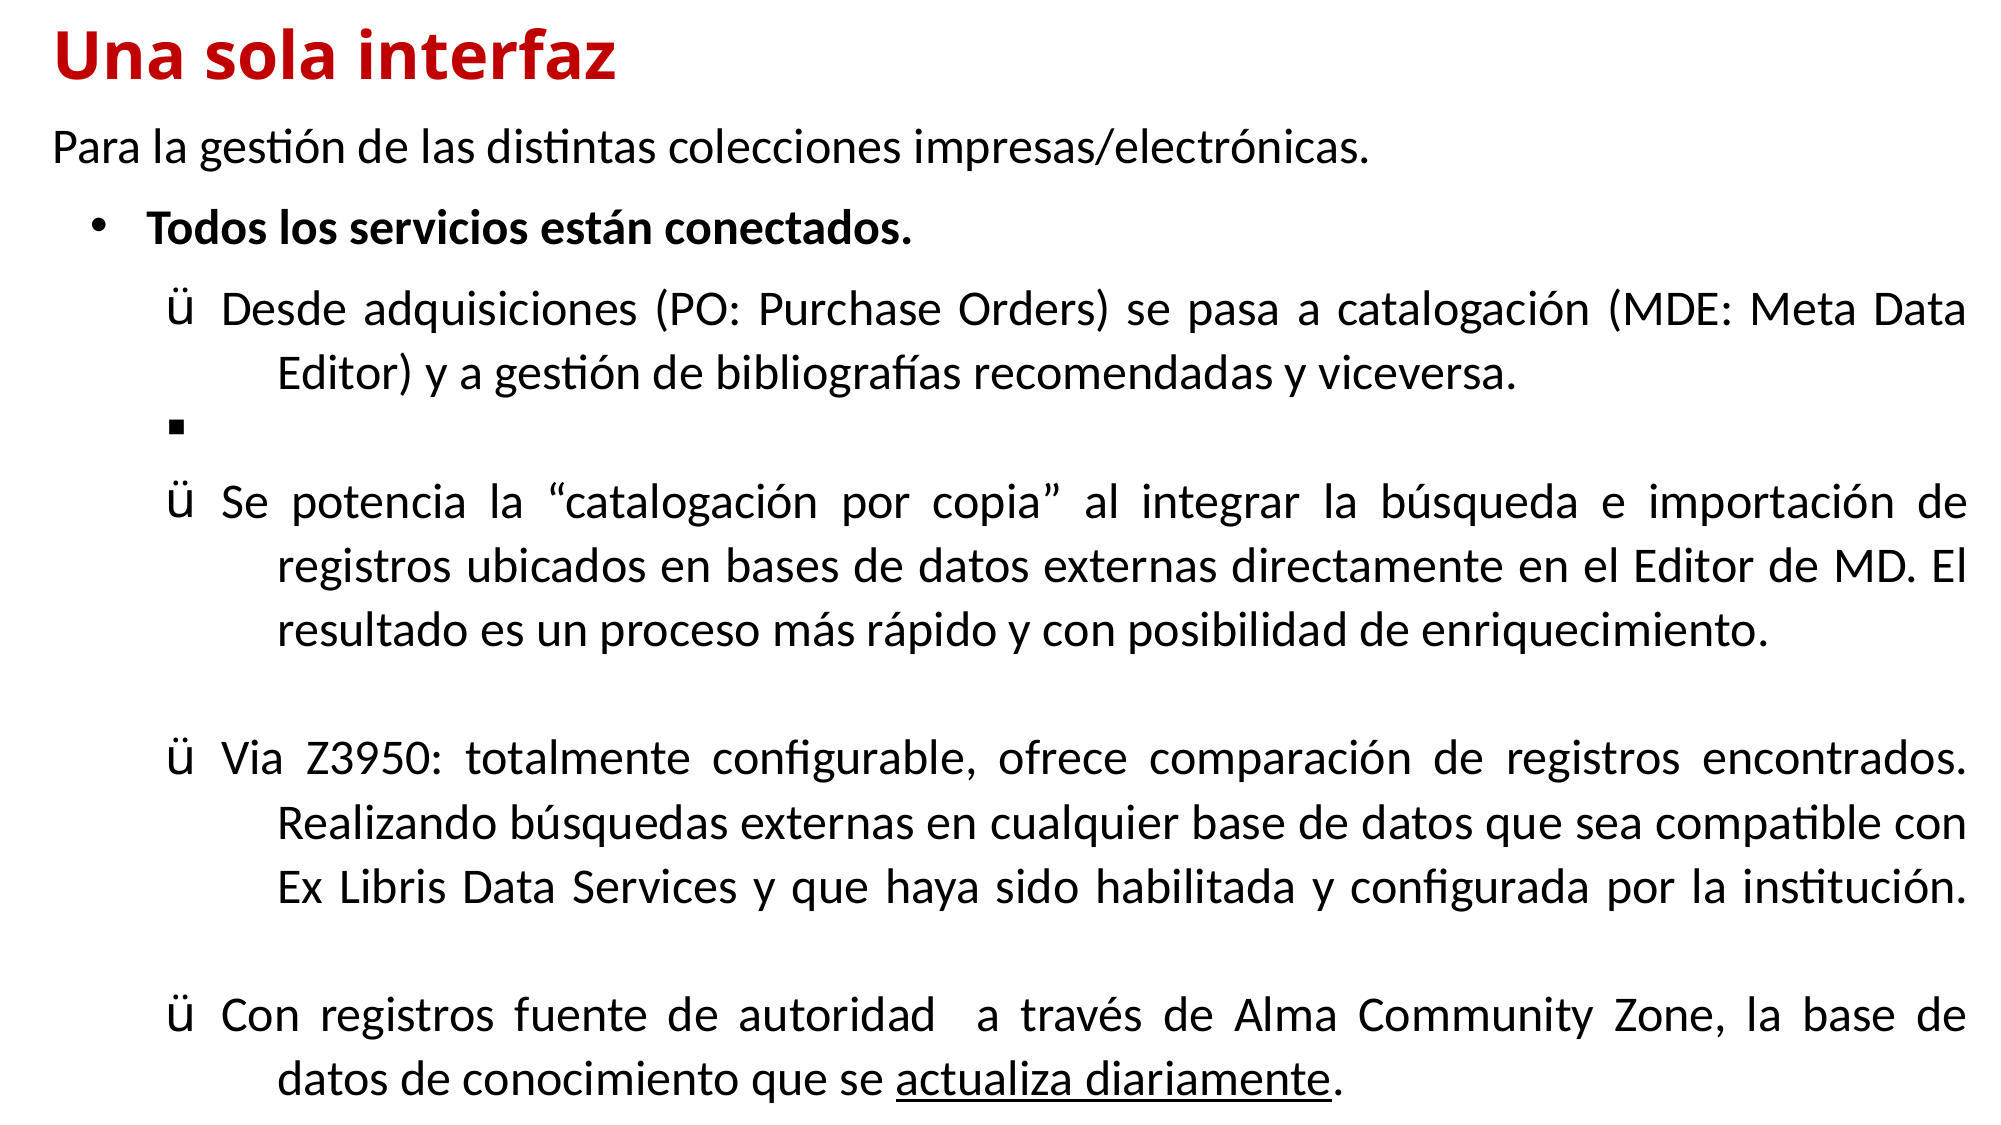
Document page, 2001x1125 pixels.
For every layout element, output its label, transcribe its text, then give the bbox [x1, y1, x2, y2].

text_box Una sola interfaz Para la gestión de las distintas colecciones impresas/electrónicas. Todos los servicios están conectados. Desde adquisiciones (PO: Purchase Orders) se pasa a catalogación (MDE: Meta Data Editor) y a gestión de bibliografías recomendadas y viceversa. Se potencia la “catalogación por copia” al integrar la búsqueda e importación de registros ubicados en bases de datos externas directamente en el Editor de MD. El resultado es un proceso más rápido y con posibilidad de enriquecimiento. Via Z3950: totalmente configurable, ofrece comparación de registros encontrados. Realizando búsquedas externas en cualquier base de datos que sea compatible con Ex Libris Data Services y que haya sido habilitada y configurada por la institución. Con registros fuente de autoridad a través de Alma Community Zone, la base de datos de conocimiento que se actualiza diariamente. [0, 0, 1984, 1113]
